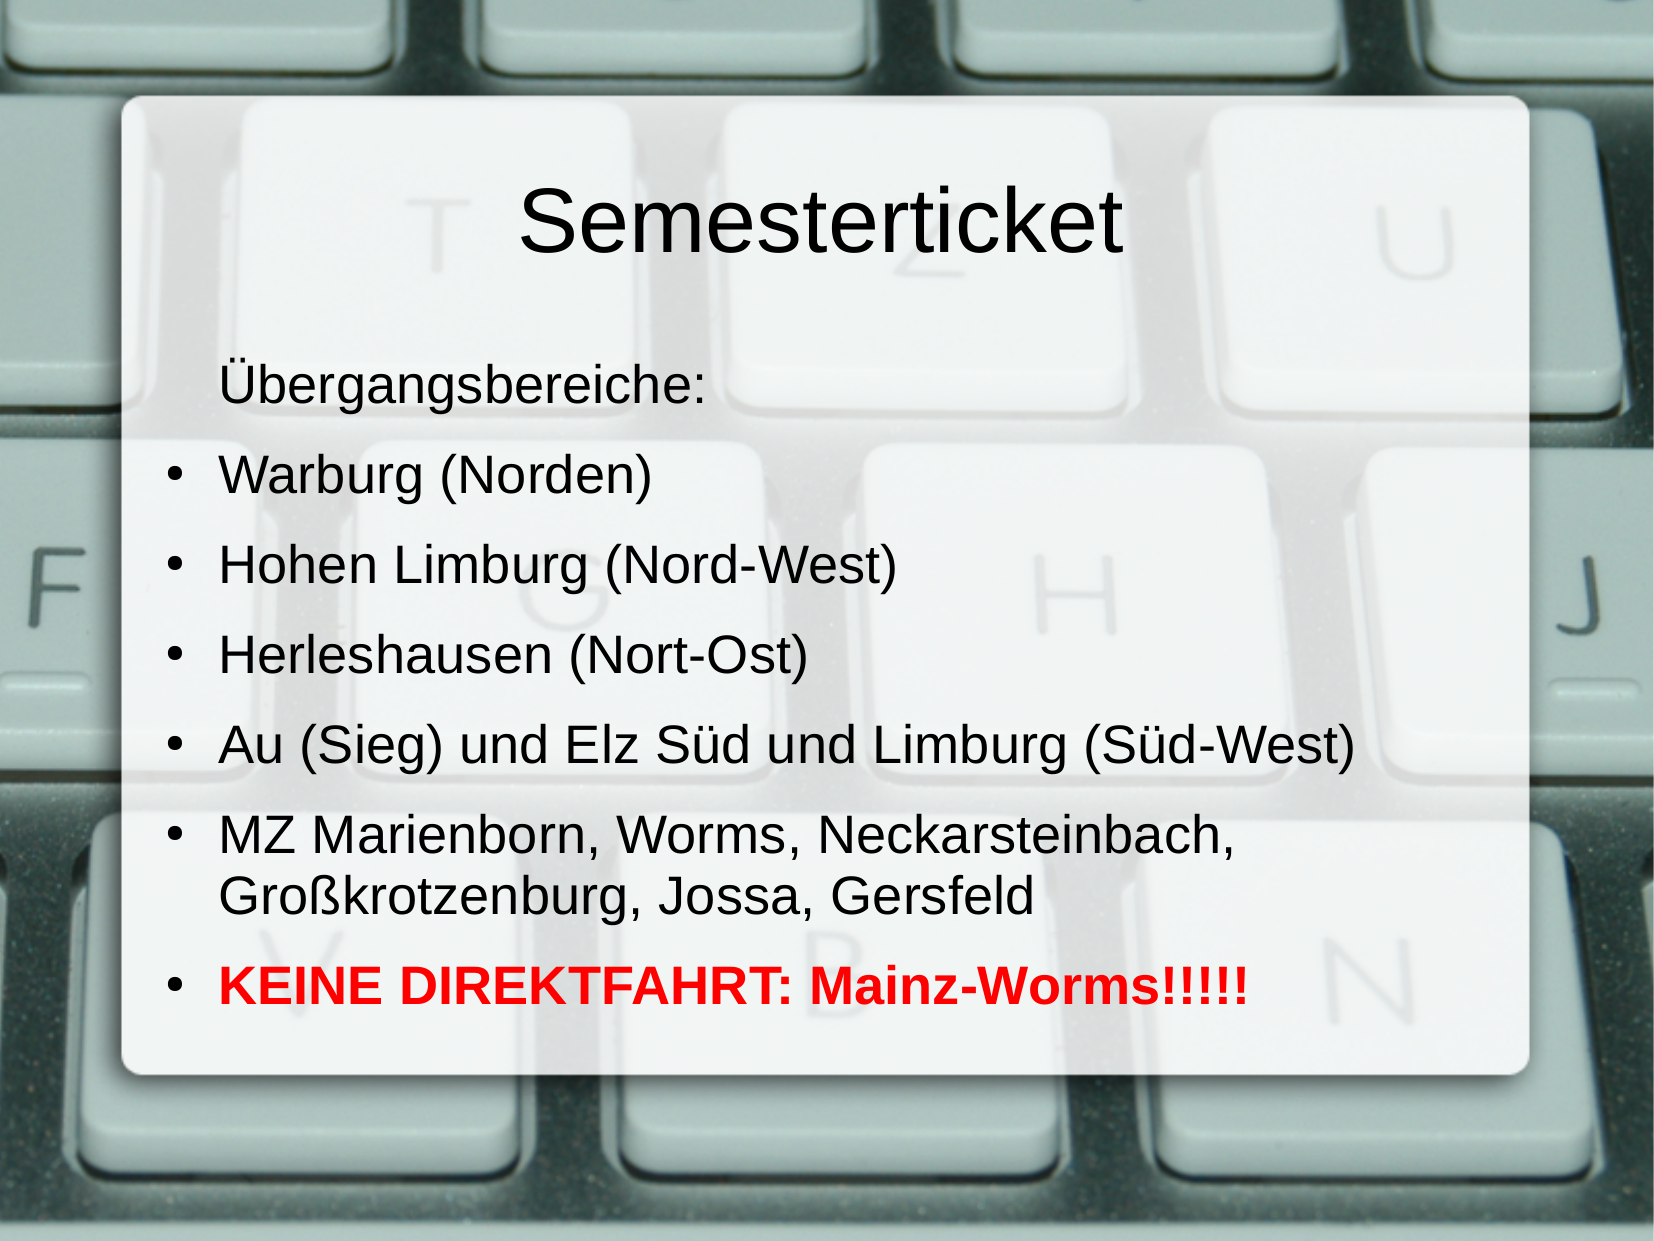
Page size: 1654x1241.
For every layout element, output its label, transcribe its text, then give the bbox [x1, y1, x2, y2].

list Übergangsbereiche: Warburg (Norden) Hohen Limburg (Nord-West) Herleshausen (Nort-Ost) Au (Sieg) und Elz Süd und Limburg (Süd-West) MZ Marienborn, Worms, Neckarsteinbach, Großkrotzenburg, Jossa, Gersfeld KEINE DIREKTFAHRT: Mainz-Worms!!!!! [147, 354, 1506, 1063]
title Semesterticket [135, 117, 1506, 325]
picture [0, 0, 1654, 1241]
